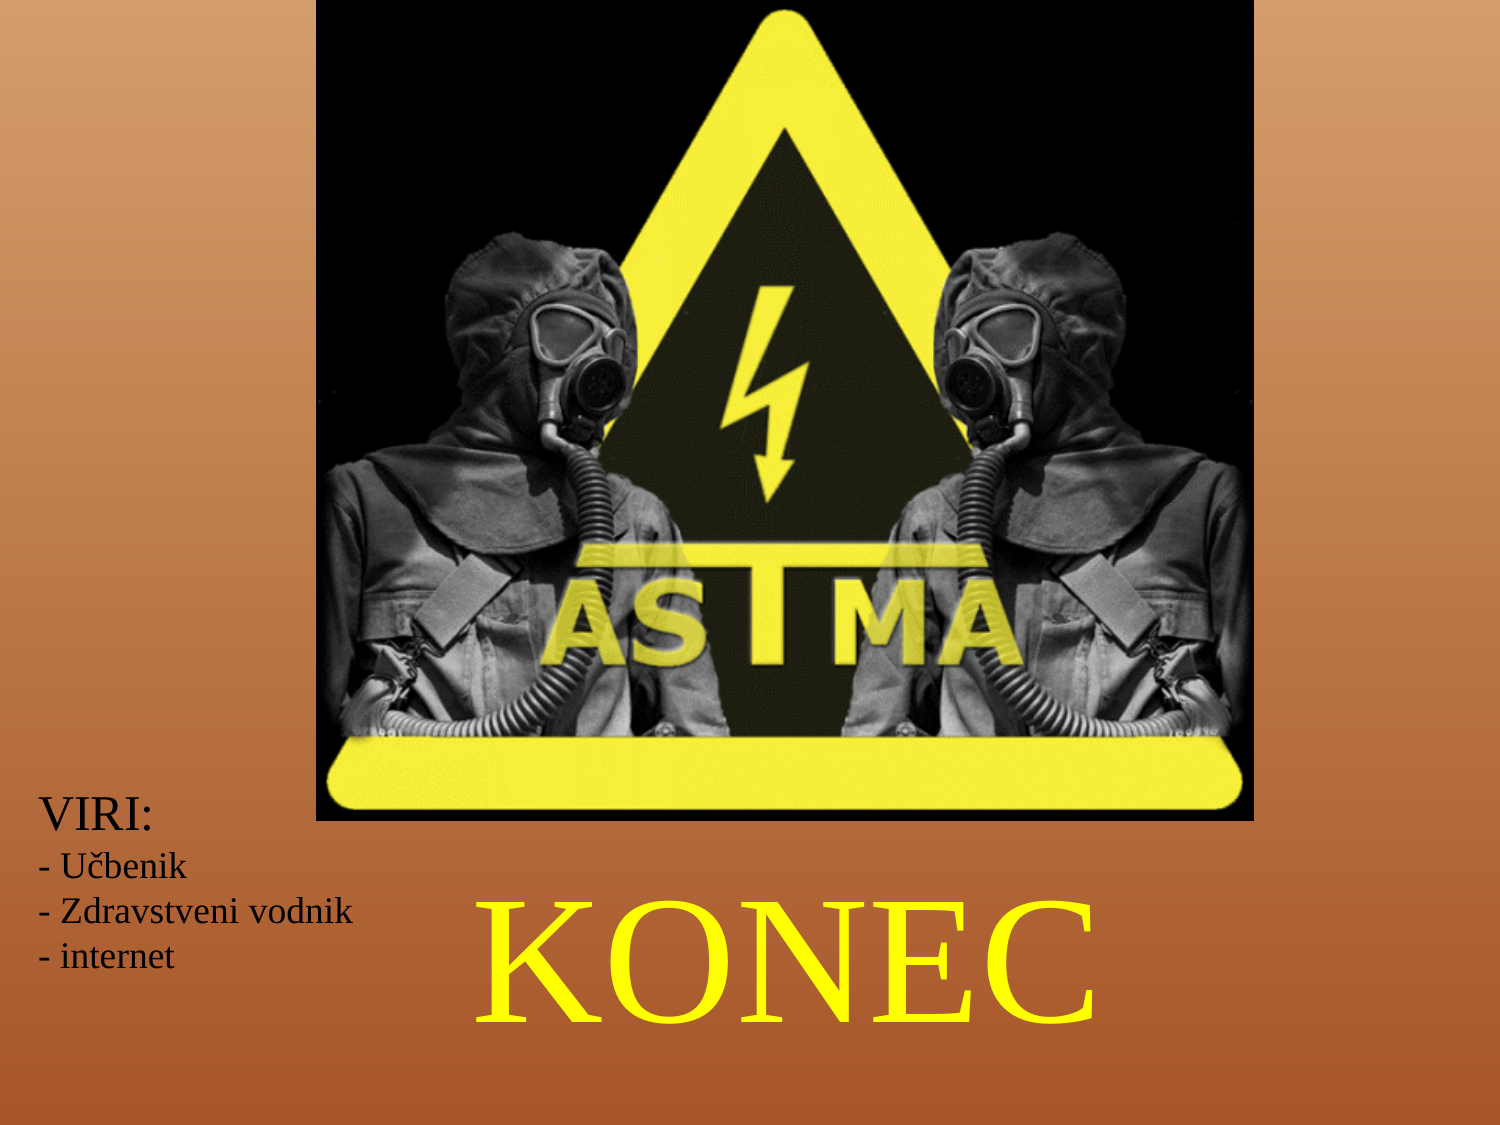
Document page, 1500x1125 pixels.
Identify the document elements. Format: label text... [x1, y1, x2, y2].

text_box VIRI: - Učbenik - Zdravstveni vodnik - internet [23, 773, 399, 984]
picture [316, 0, 1254, 821]
text_box KONEC [456, 831, 1149, 1067]
